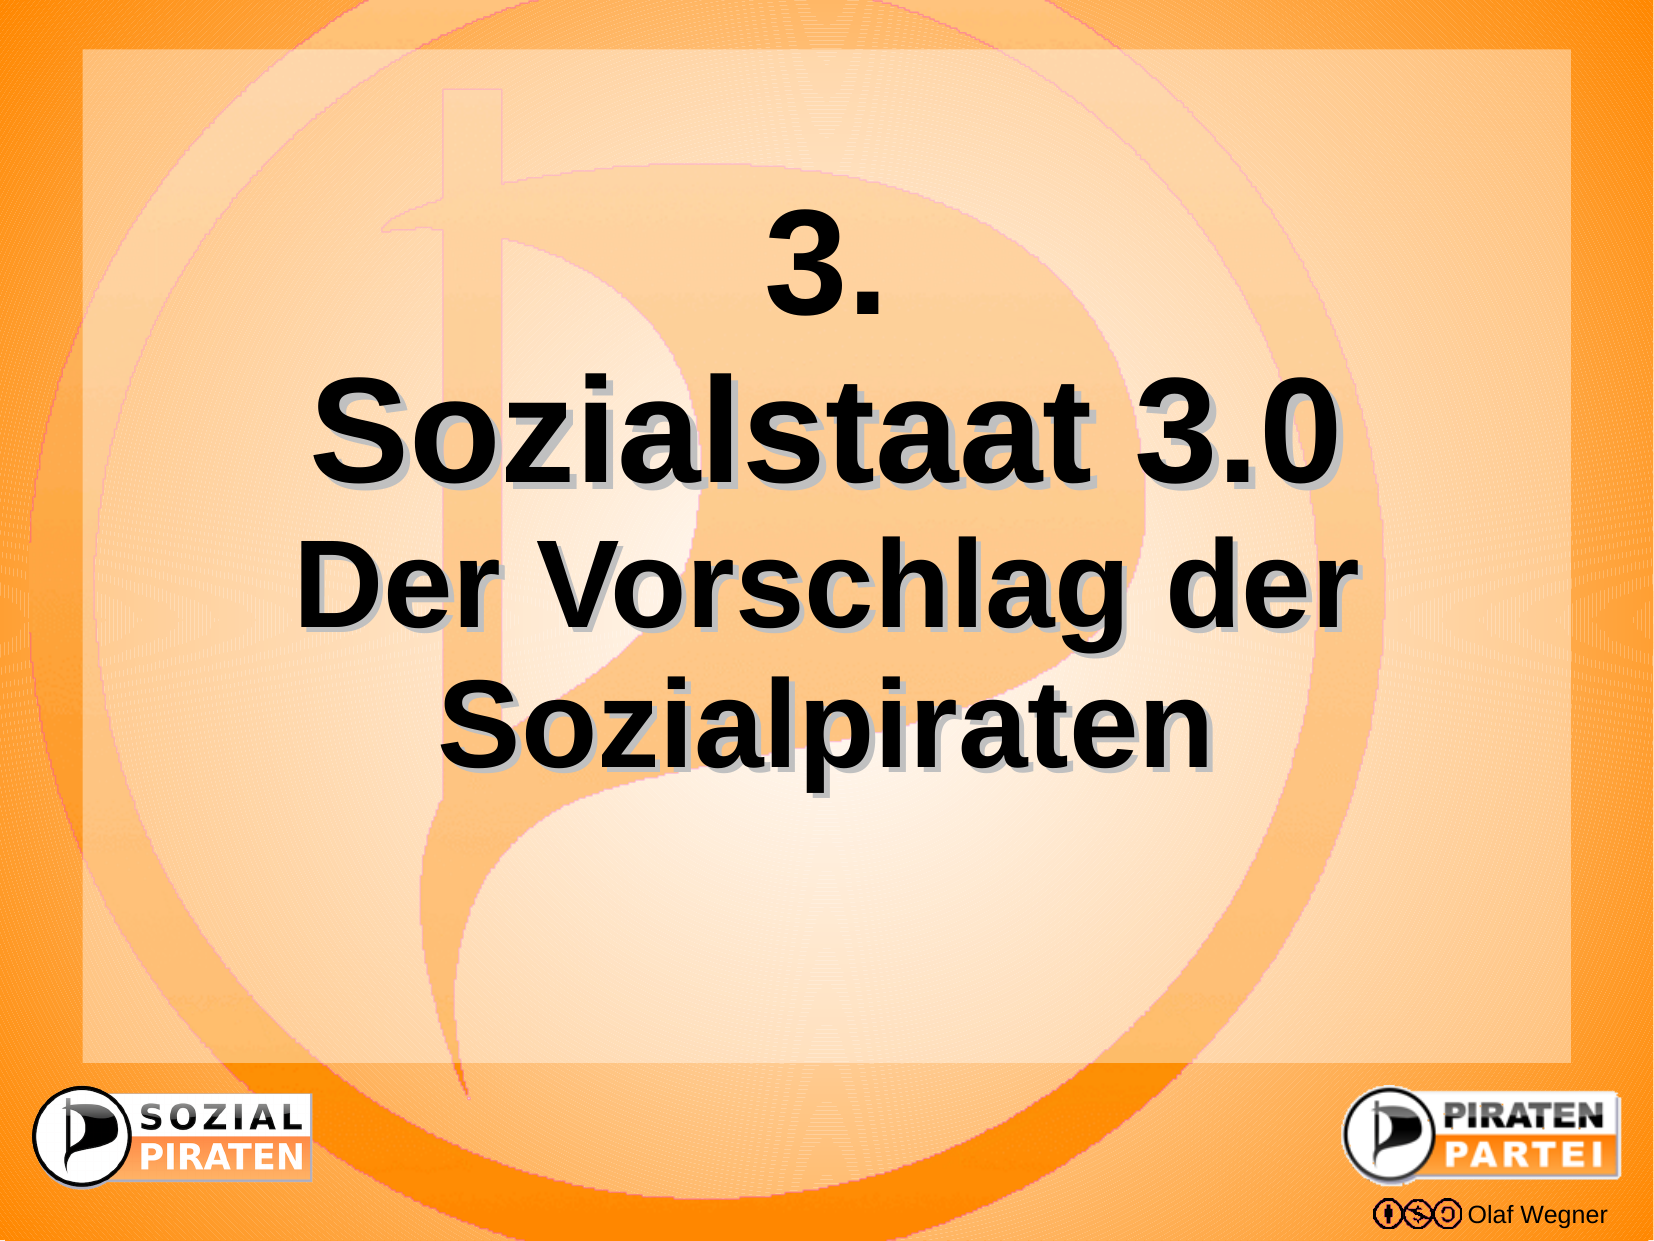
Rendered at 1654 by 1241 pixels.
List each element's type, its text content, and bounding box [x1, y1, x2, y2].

subtitle 3. Sozialstaat 3.0 Der Vorschlag der Sozialpiraten [82, 49, 1571, 1063]
text_box Olaf Wegner [1452, 1193, 1623, 1237]
picture [29, 0, 1623, 1241]
